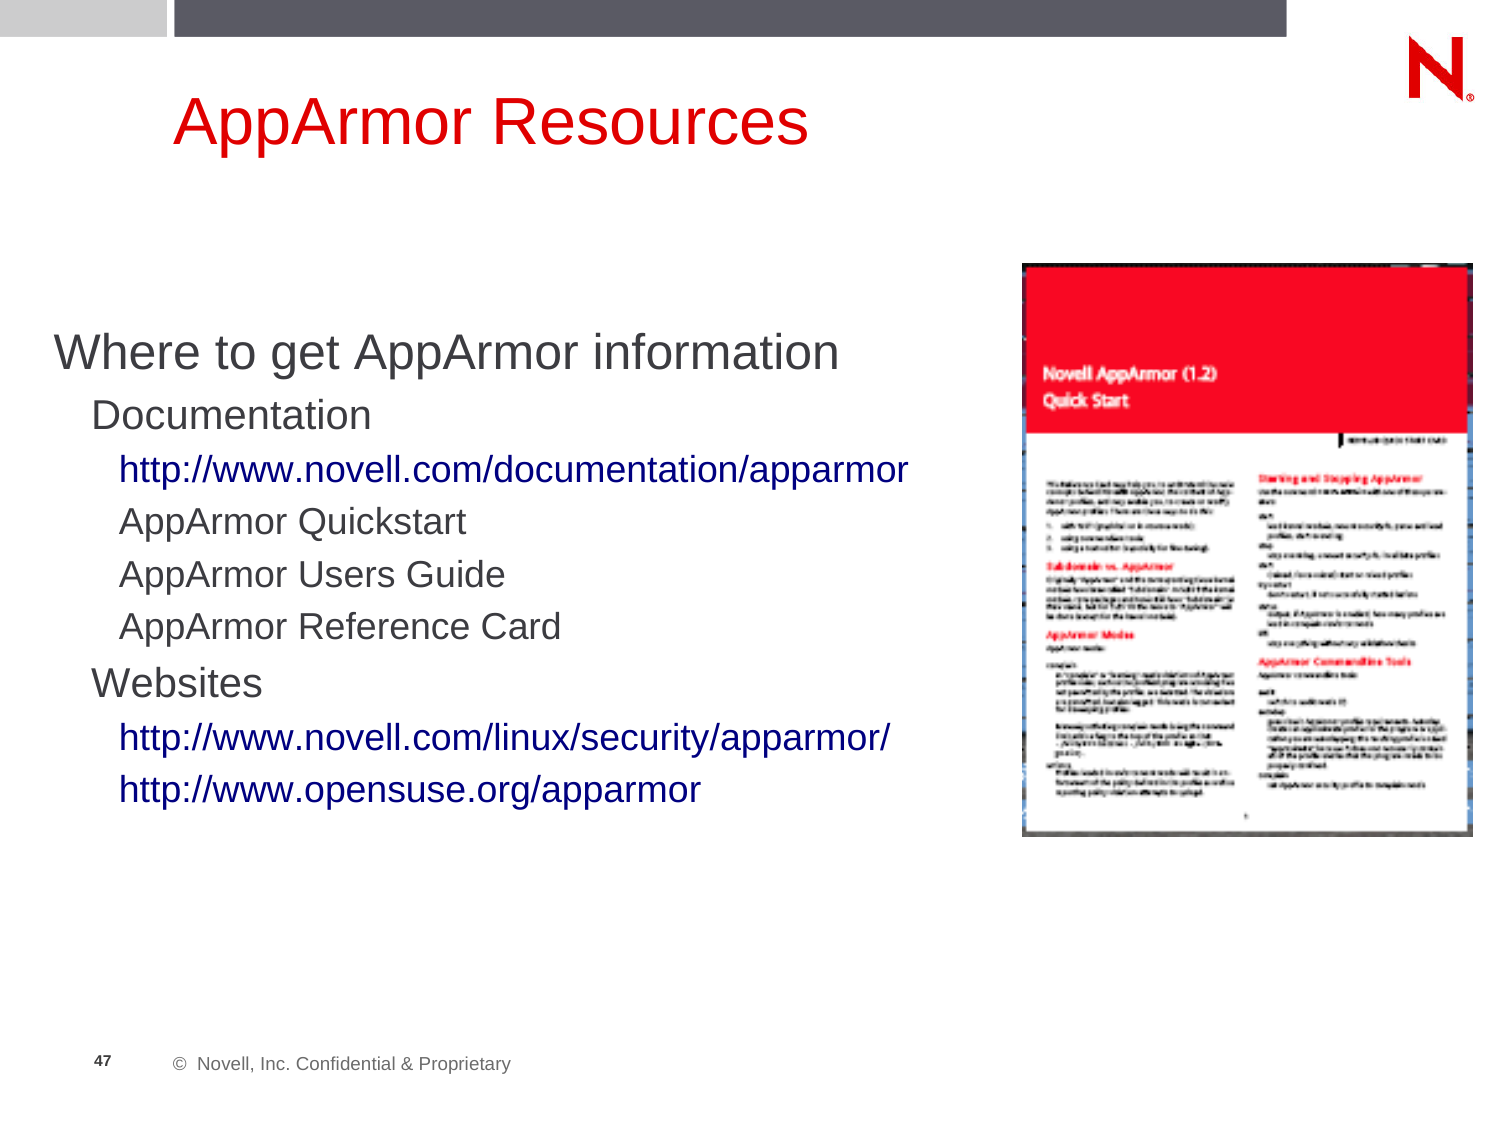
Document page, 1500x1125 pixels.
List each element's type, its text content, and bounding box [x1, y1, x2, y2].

list Where to get AppArmor information Documentation http://www.novell.com/documentation/apparmor AppArmor Quickstart AppArmor Users Guide AppArmor Reference Card Websites http://www.novell.com/linux/security/apparmor/ http://www.opensuse.org/apparmor [53, 310, 1279, 1026]
picture [1404, 32, 1477, 105]
picture [1022, 263, 1473, 837]
title AppArmor Resources [173, 41, 1395, 205]
